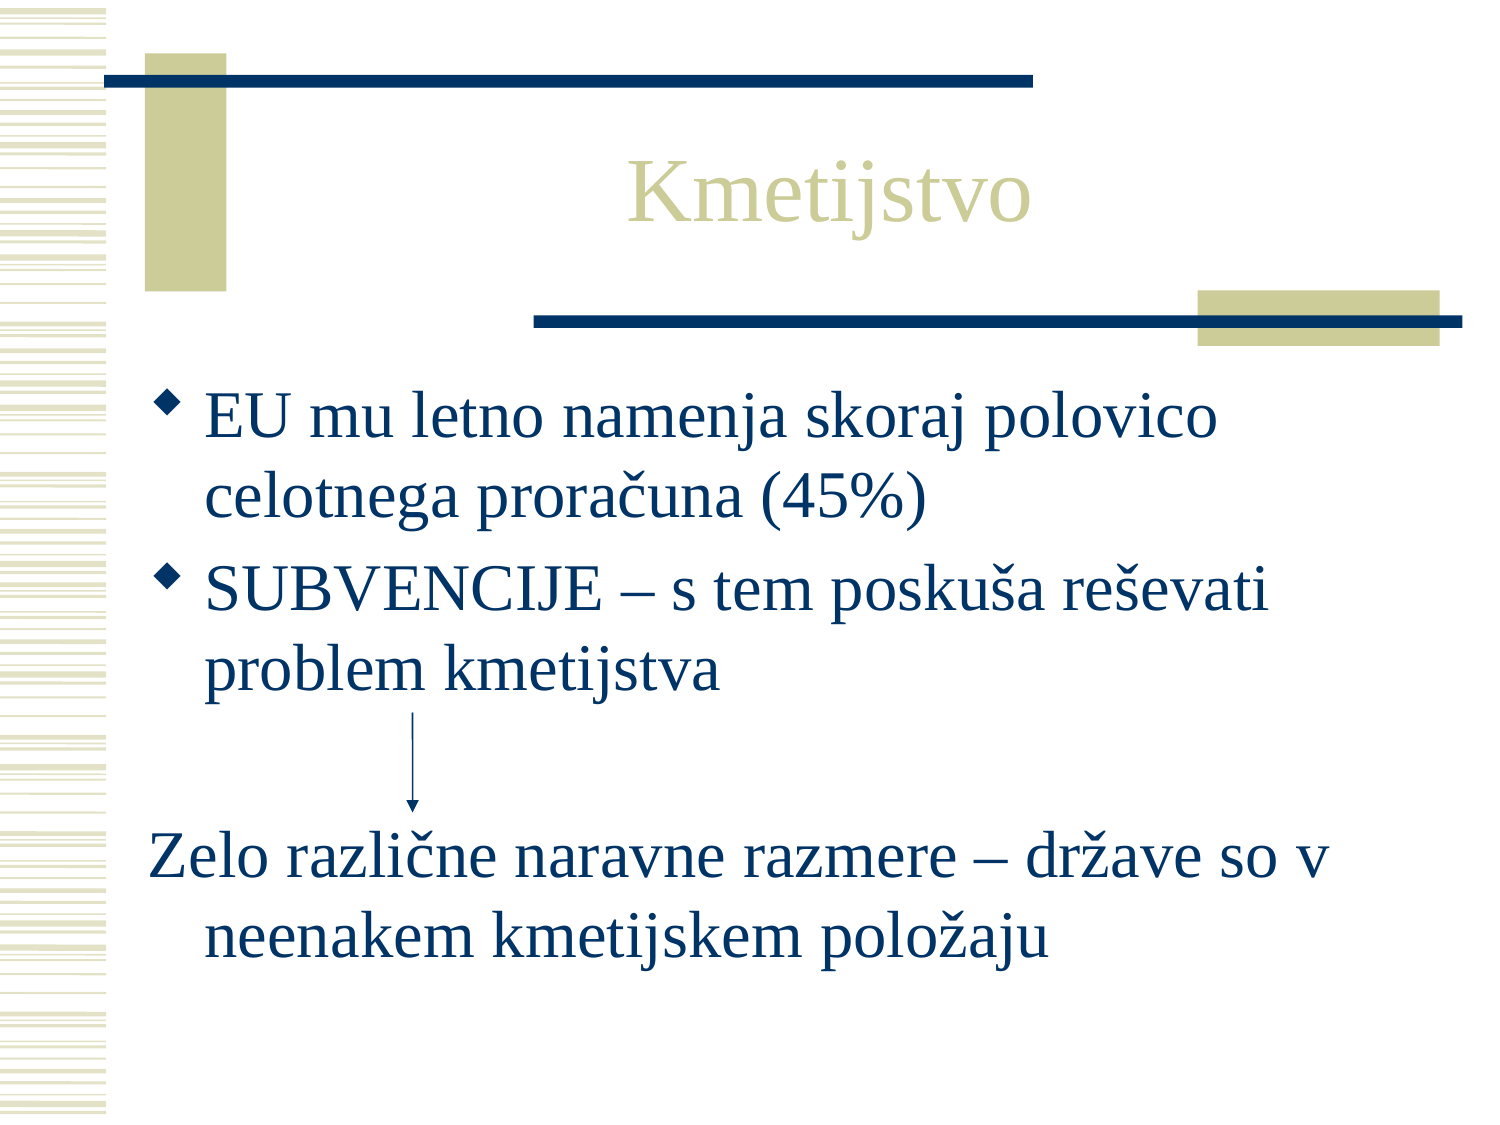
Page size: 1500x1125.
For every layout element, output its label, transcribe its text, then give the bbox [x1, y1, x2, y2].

title Kmetijstvo [225, 99, 1436, 288]
list EU mu letno namenja skoraj polovico celotnega proračuna (45%) SUBVENCIJE – s tem poskuša reševati problem kmetijstva Zelo različne naravne razmere – države so v neenakem kmetijskem položaju [132, 363, 1439, 1000]
